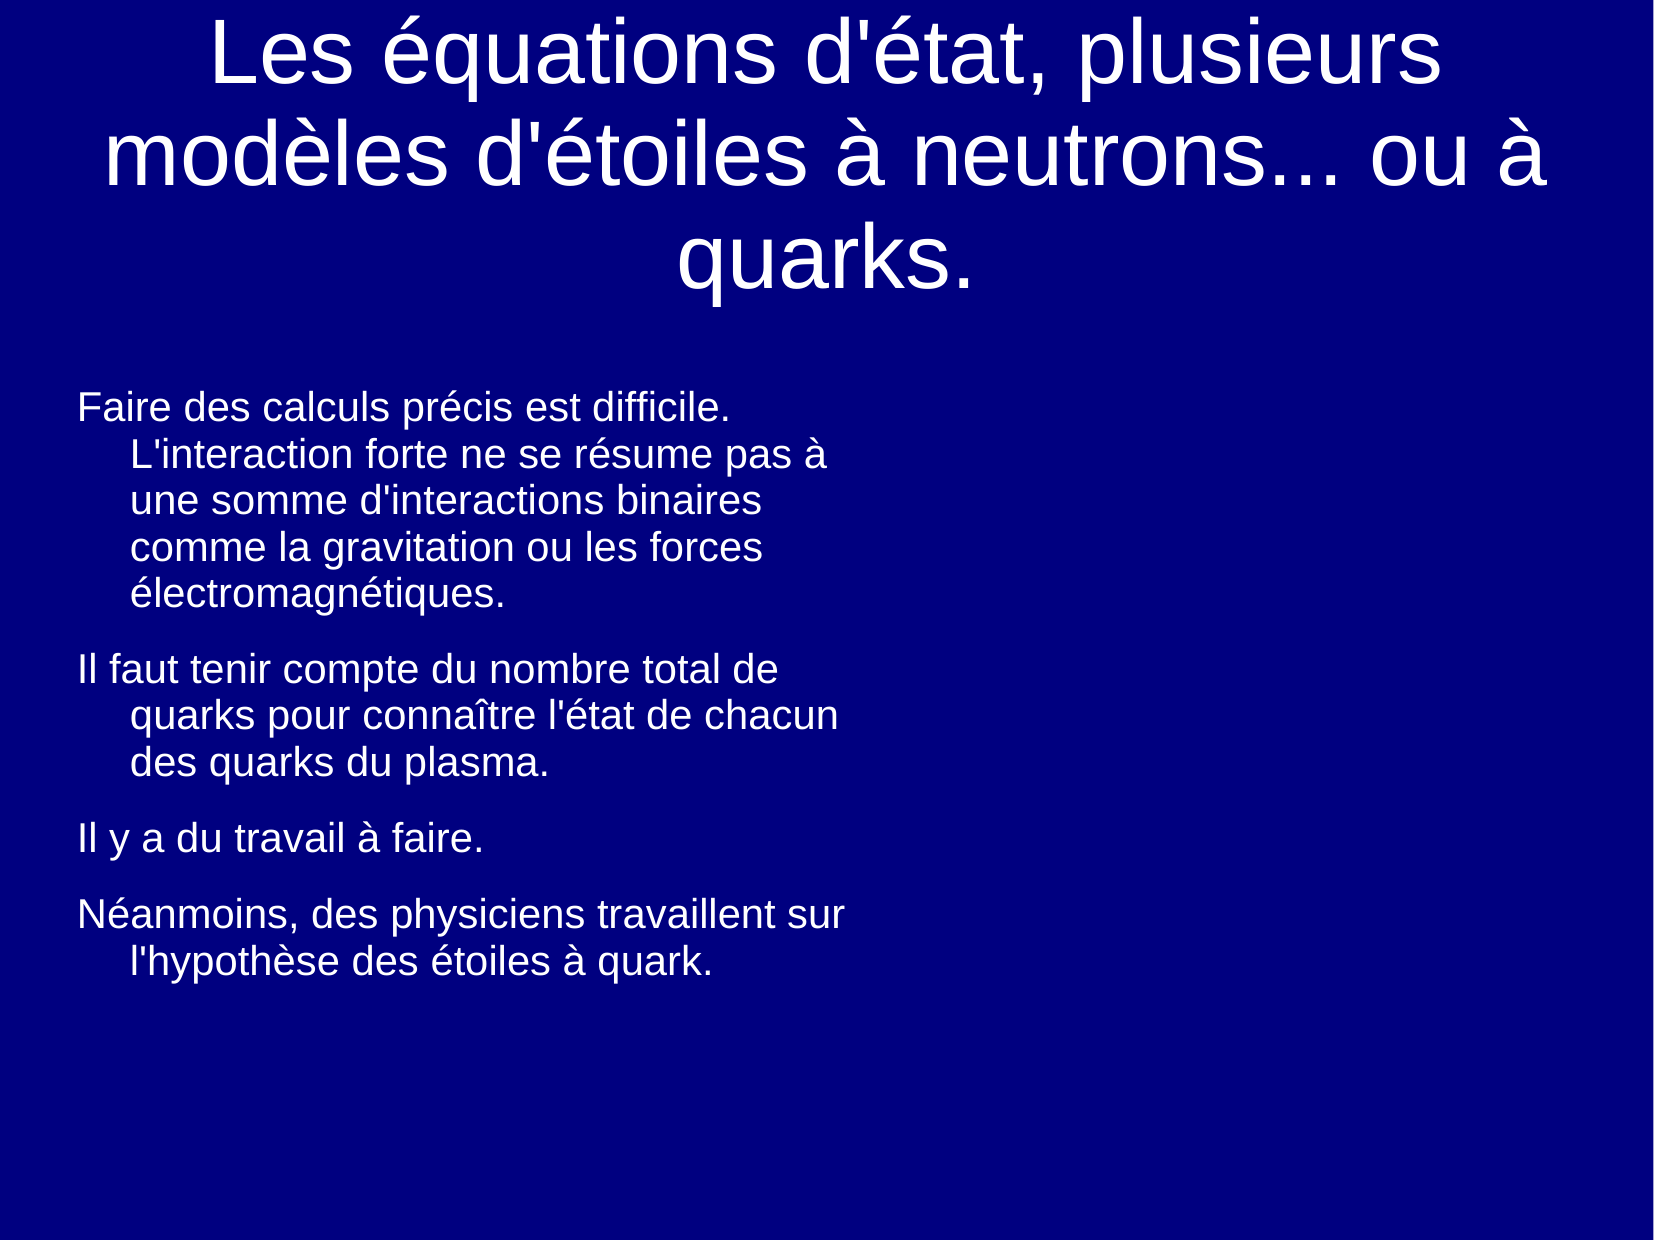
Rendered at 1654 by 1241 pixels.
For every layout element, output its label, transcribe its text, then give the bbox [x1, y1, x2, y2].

list Faire des calculs précis est difficile. L'interaction forte ne se résume pas à une somme d'interactions binaires comme la gravitation ou les forces électromagnétiques. Il faut tenir compte du nombre total de quarks pour connaître l'état de chacun des quarks du plasma. Il y a du travail à faire. Néanmoins, des physiciens travaillent sur l'hypothèse des étoiles à quark. [59, 383, 857, 1188]
title Les équations d'état, plusieurs modèles d'étoiles à neutrons... ou à quarks. [82, 0, 1571, 308]
